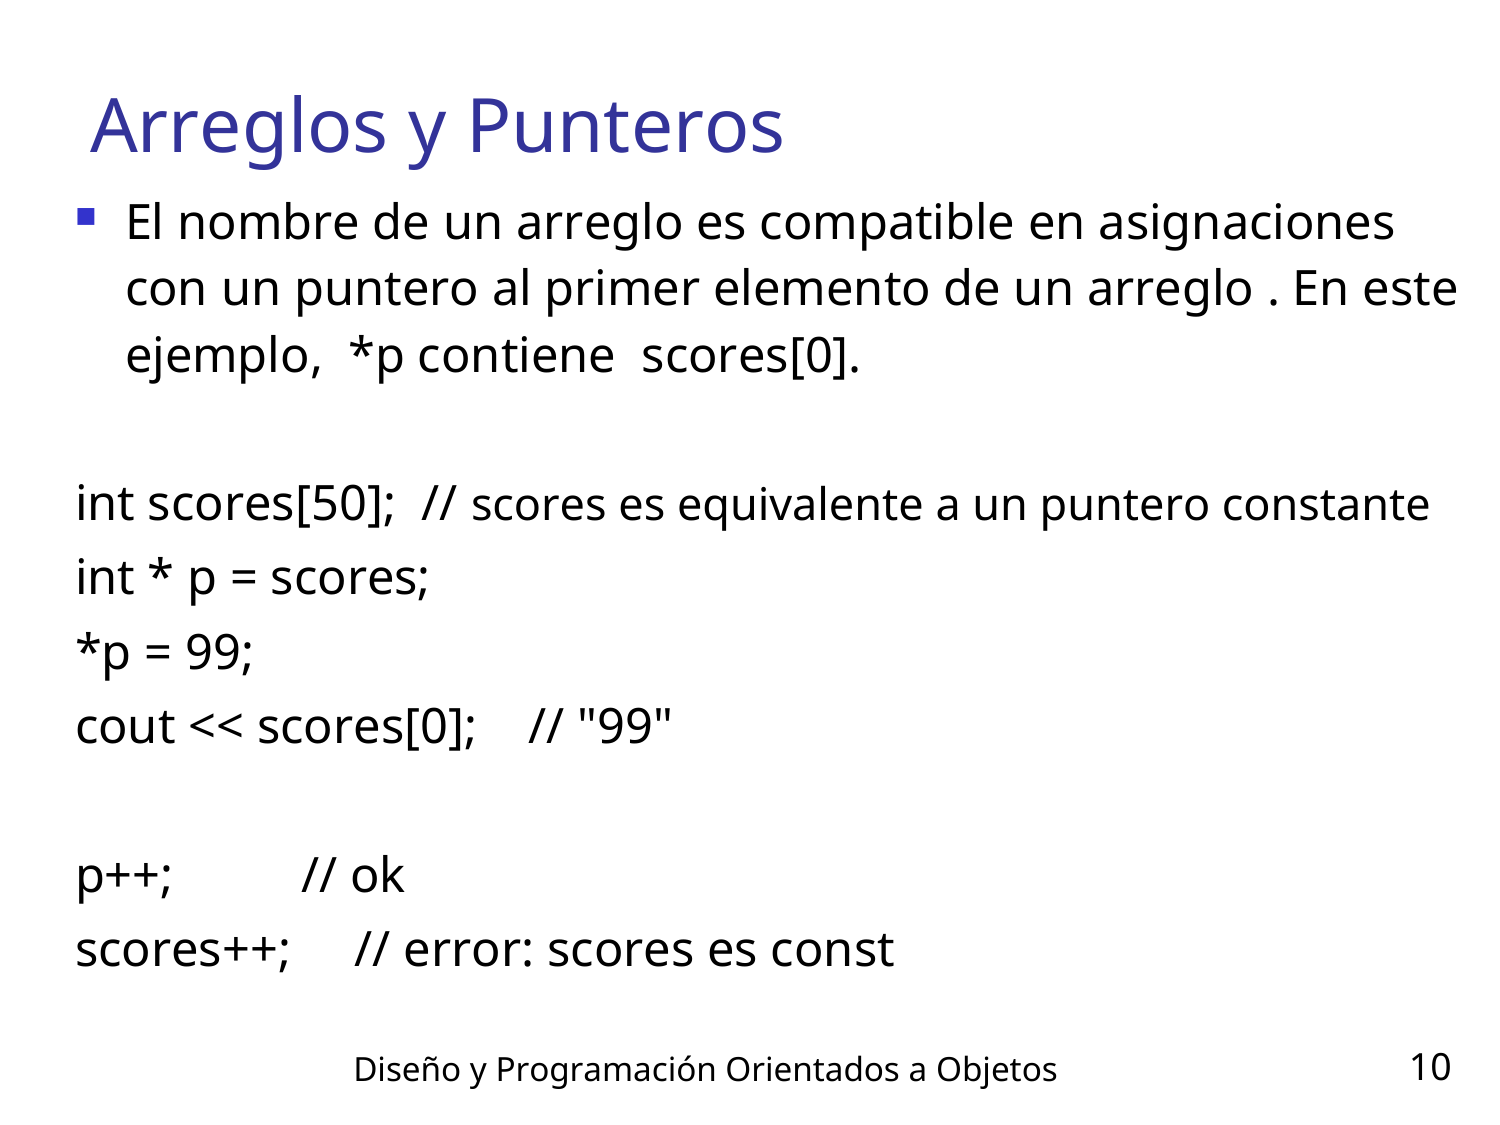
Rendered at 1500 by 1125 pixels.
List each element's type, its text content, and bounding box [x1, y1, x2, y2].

title Arreglos y Punteros [75, 19, 1466, 182]
list El nombre de un arreglo es compatible en asignaciones con un puntero al primer elemento de un arreglo . En este ejemplo, *p contiene scores[0]. int scores[50]; // scores es equivalente a un puntero constante int * p = scores; *p = 99; cout << scores[0]; // "99" p++; // ok scores++; // error: scores es const [75, 187, 1462, 993]
